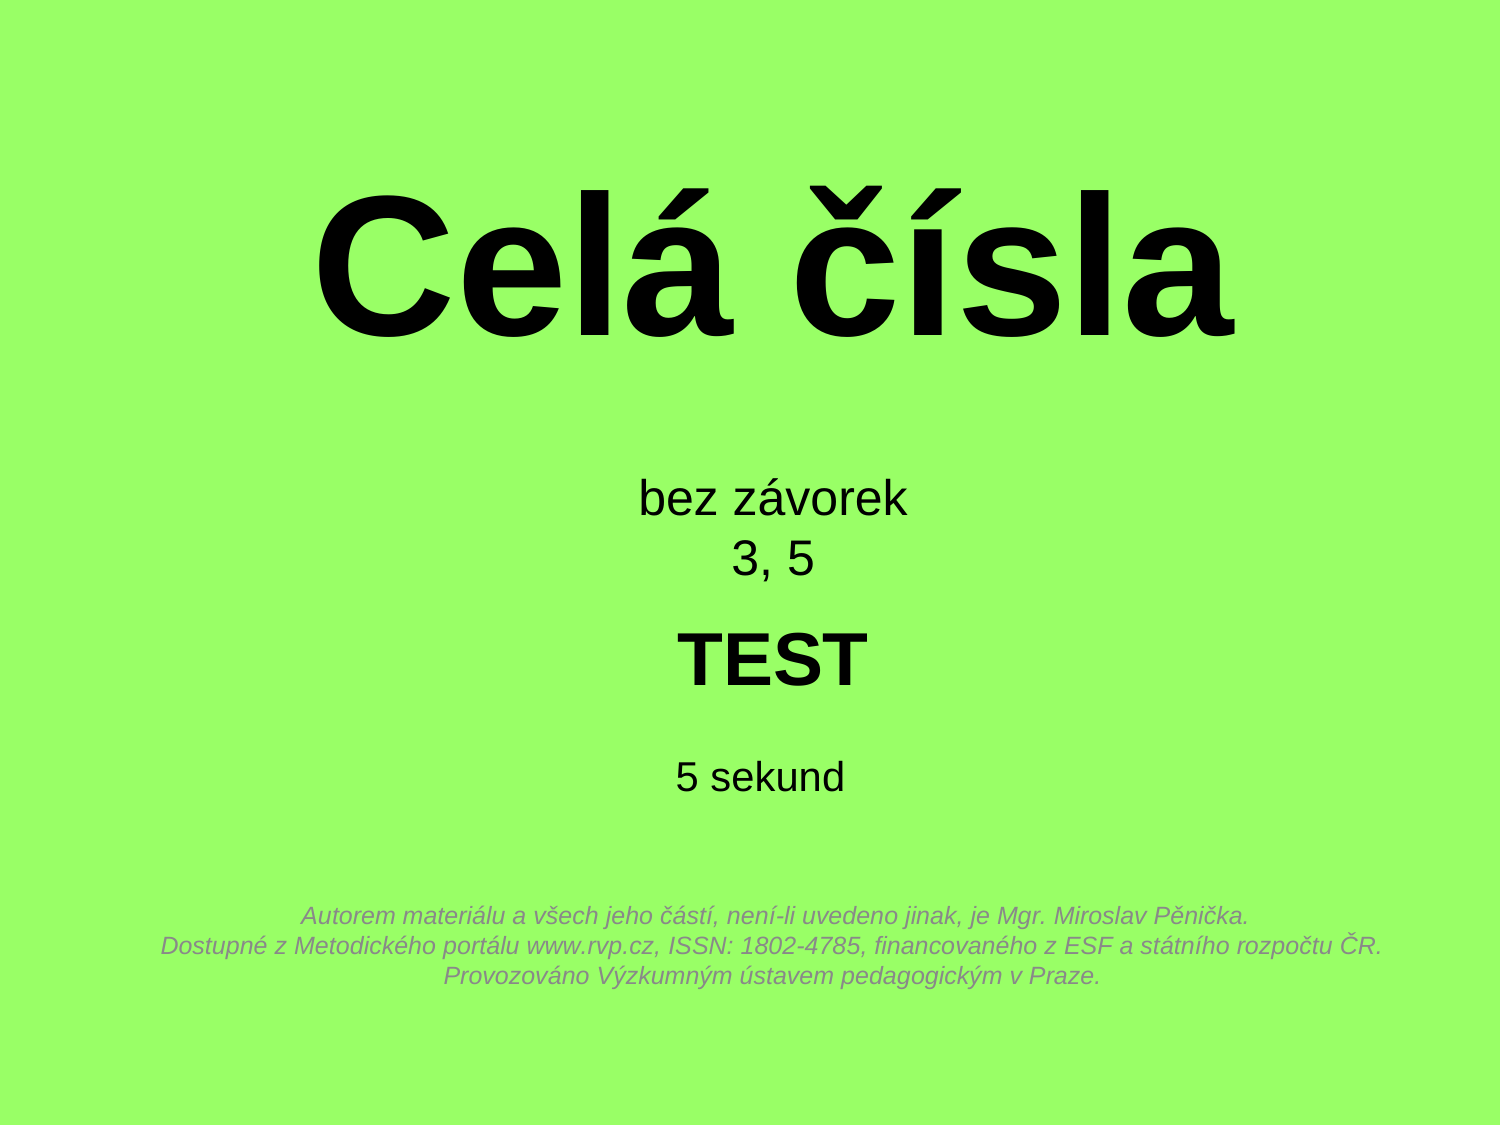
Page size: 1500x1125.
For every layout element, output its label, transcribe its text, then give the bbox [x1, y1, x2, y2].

text_box Celá čísla bez závorek 3, 5 TEST 5 sekund Autorem materiálu a všech jeho částí, není-li uvedeno jinak, je Mgr. Miroslav Pěnička. Dostupné z Metodického portálu www.rvp.cz, ISSN: 1802-4785, financovaného z ESF a státního rozpočtu ČR. Provozováno Výzkumným ústavem pedagogickým v Praze. [135, 90, 1411, 1035]
